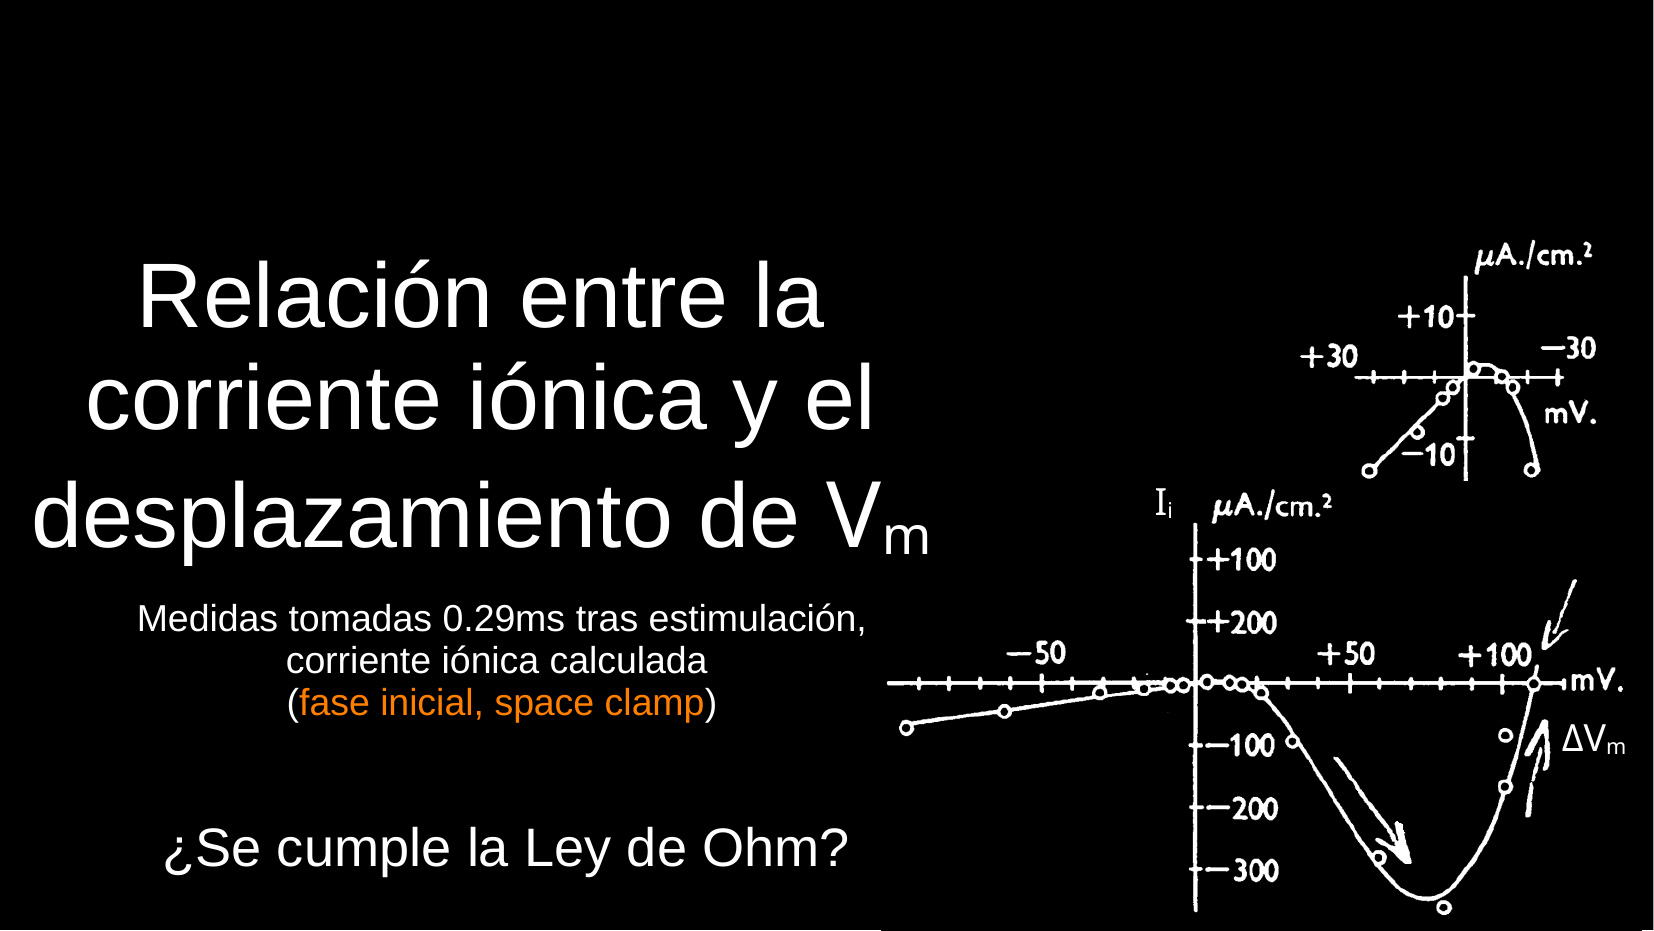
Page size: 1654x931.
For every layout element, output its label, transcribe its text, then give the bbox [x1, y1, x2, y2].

text_box Medidas tomadas 0.29ms tras estimulación, corriente iónica calculada (fase inicial, space clamp) [118, 590, 886, 816]
picture [874, 239, 1642, 931]
text_box ¿Se cumple la Ley de Ohm? [147, 810, 896, 886]
title Relación entre la corriente iónica y el desplazamiento de Vm [17, 236, 945, 582]
text_box ΔVm [1547, 703, 1654, 768]
text_box Ii [1139, 467, 1199, 532]
